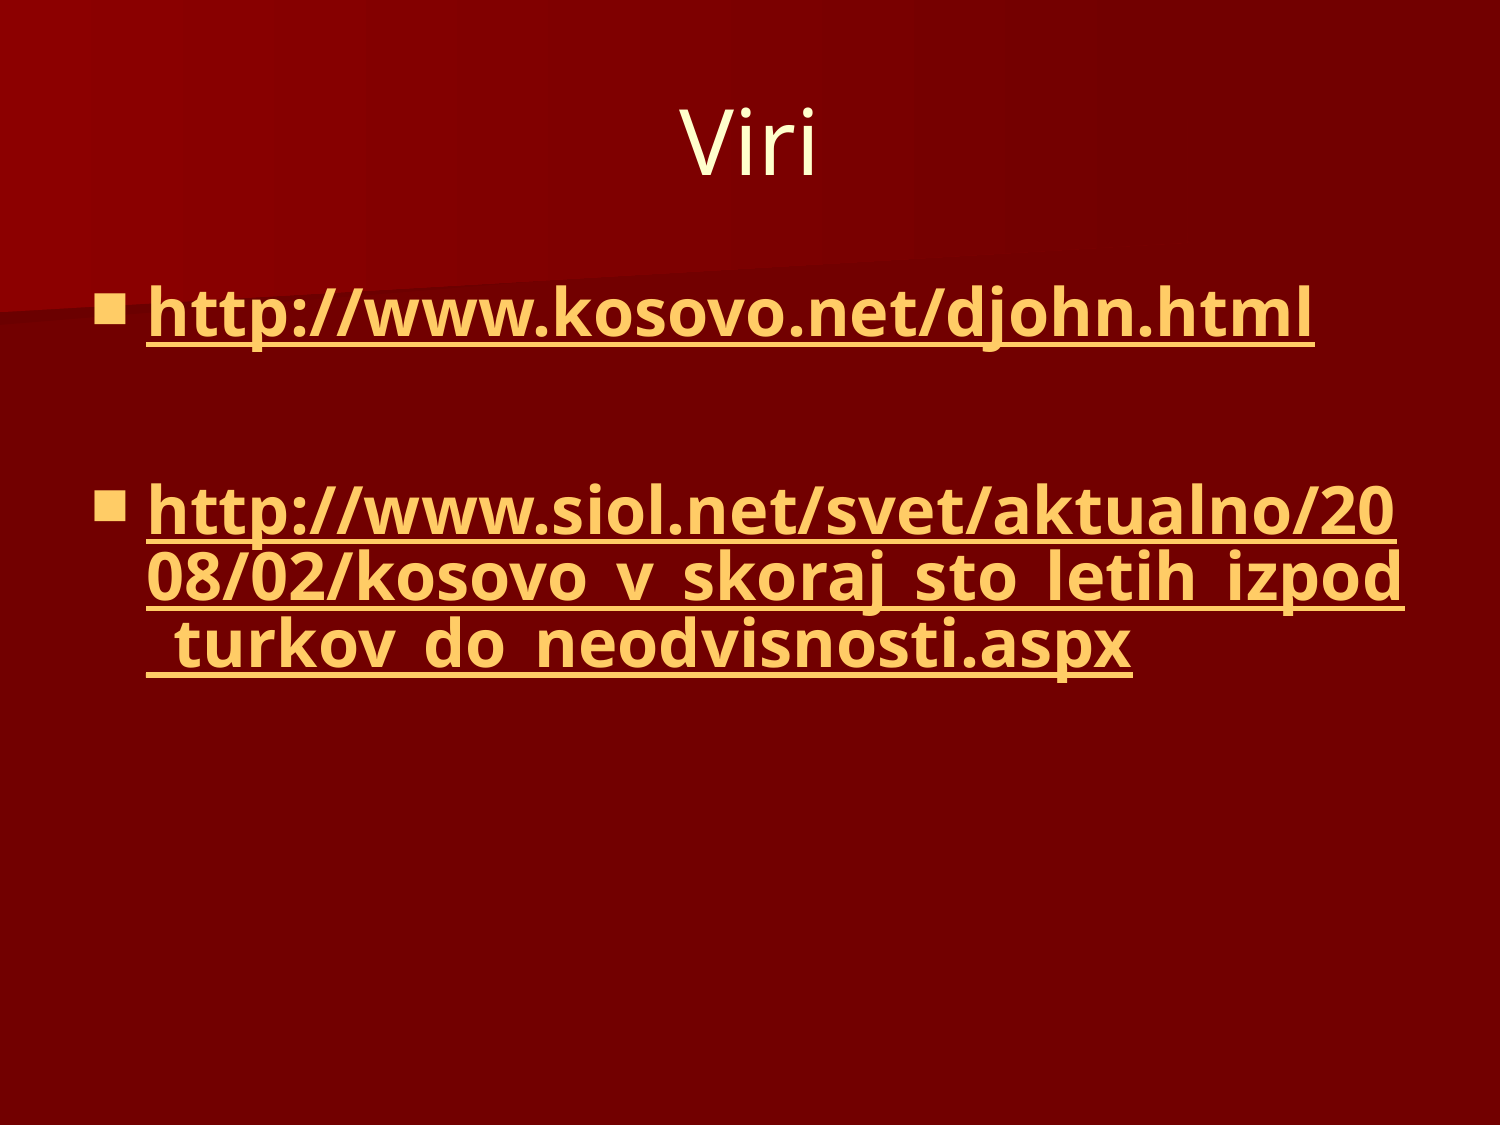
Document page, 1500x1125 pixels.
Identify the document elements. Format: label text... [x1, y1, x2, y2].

list http://www.kosovo.net/djohn.html http://www.siol.net/svet/aktualno/2008/02/kosovo_v_skoraj_sto_letih_izpod_turkov_do_neodvisnosti.aspx [75, 262, 1425, 1000]
title Viri [75, 45, 1425, 233]
